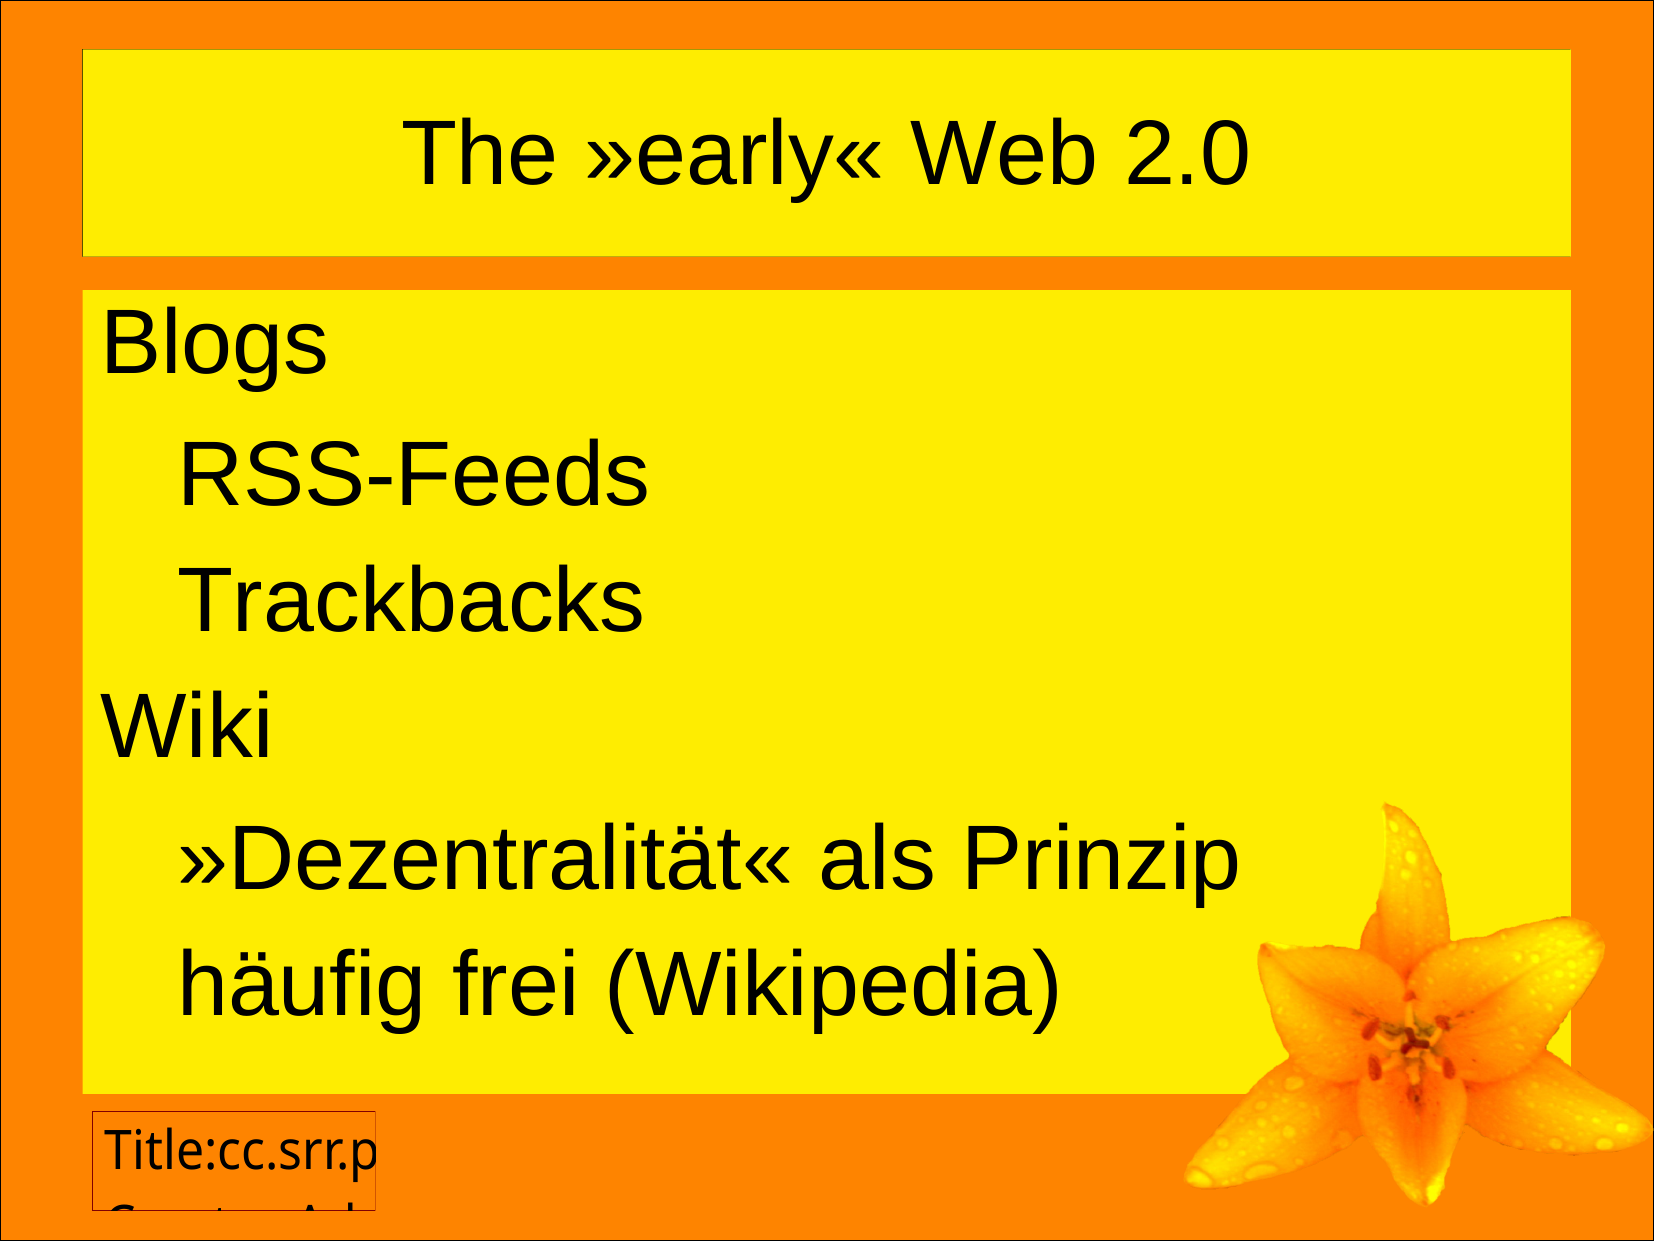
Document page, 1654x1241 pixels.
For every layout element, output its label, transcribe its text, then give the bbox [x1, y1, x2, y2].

text_box [0, 0, 1654, 1241]
picture [1181, 767, 1654, 1241]
list Blogs RSS-Feeds Trackbacks Wiki »Dezentralität« als Prinzip häufig frei (Wikipedia) [82, 290, 1571, 1094]
picture [88, 1108, 376, 1211]
title The »early« Web 2.0 [82, 49, 1571, 257]
